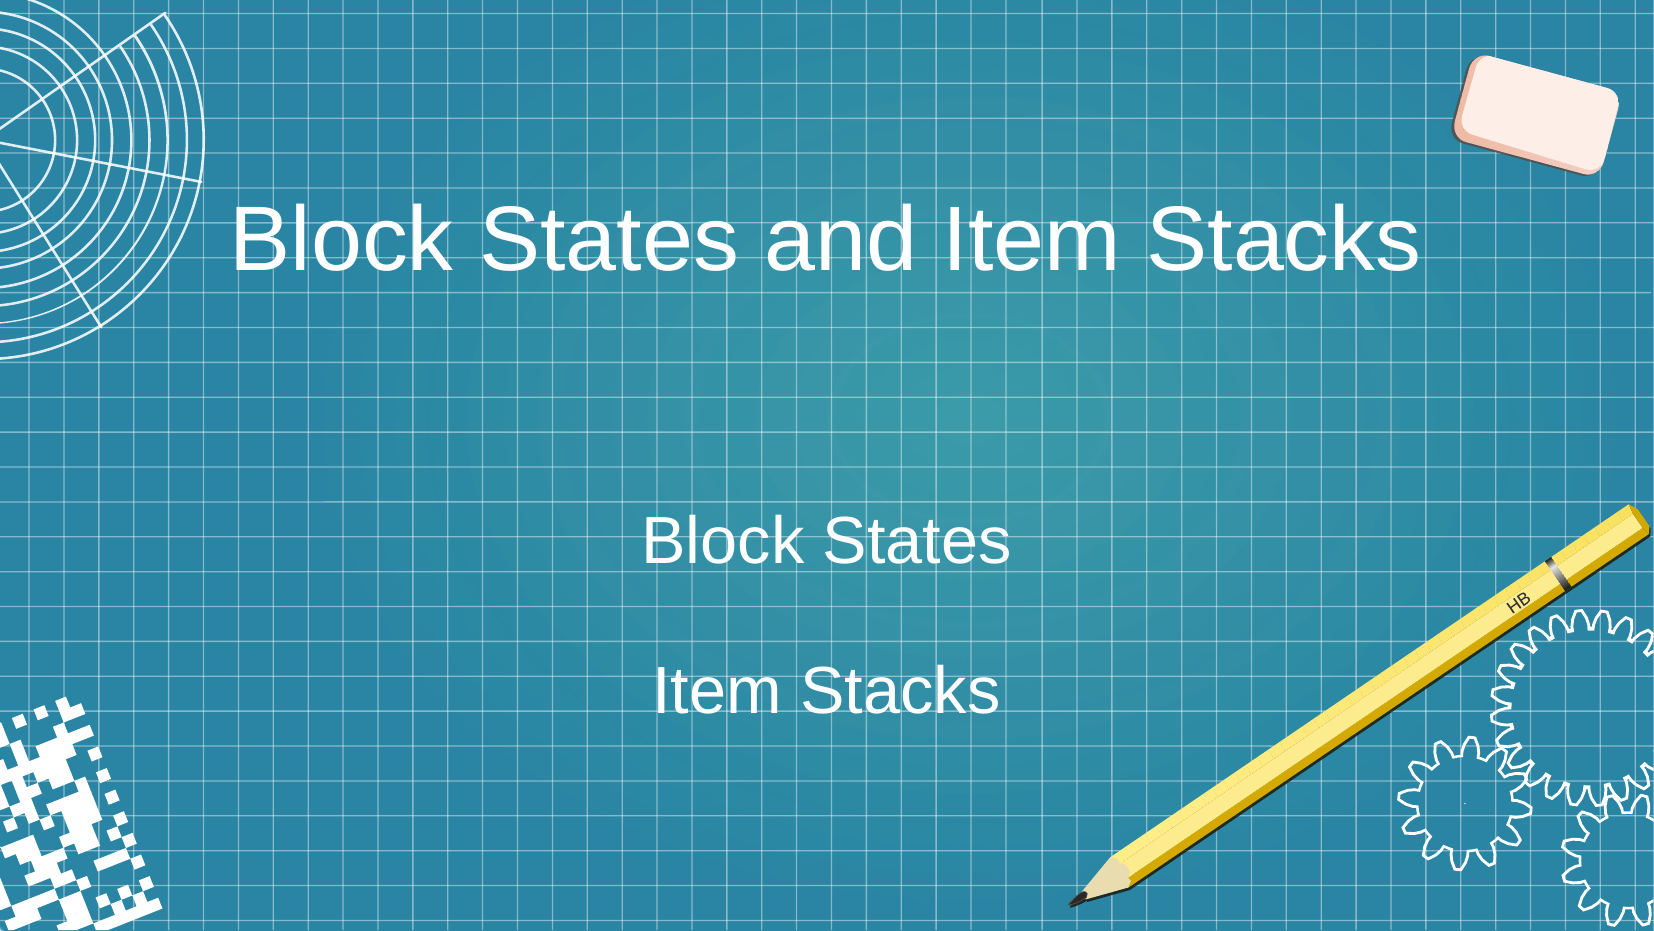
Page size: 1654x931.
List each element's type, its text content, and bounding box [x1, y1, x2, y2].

subtitle Block States Item Stacks [82, 389, 1571, 842]
title Block States and Item Stacks [82, 132, 1571, 346]
